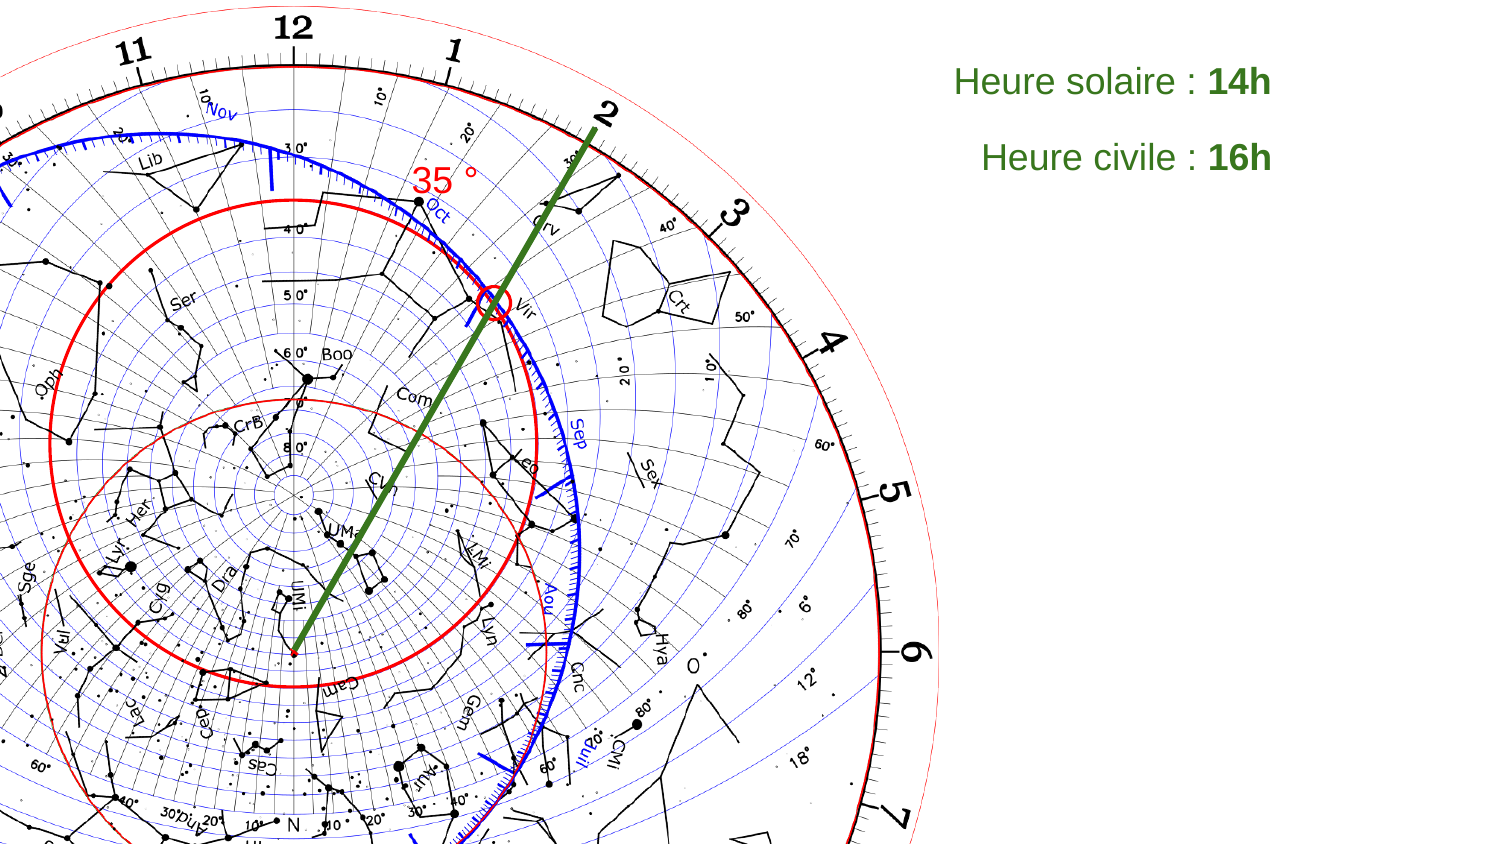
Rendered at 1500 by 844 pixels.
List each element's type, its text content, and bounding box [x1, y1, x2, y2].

text_box Heure civile : 16h [966, 117, 1338, 194]
text_box 35 ° [592, 141, 607, 152]
text_box Heure solaire : 14h [938, 41, 1310, 118]
picture [0, 0, 1113, 844]
